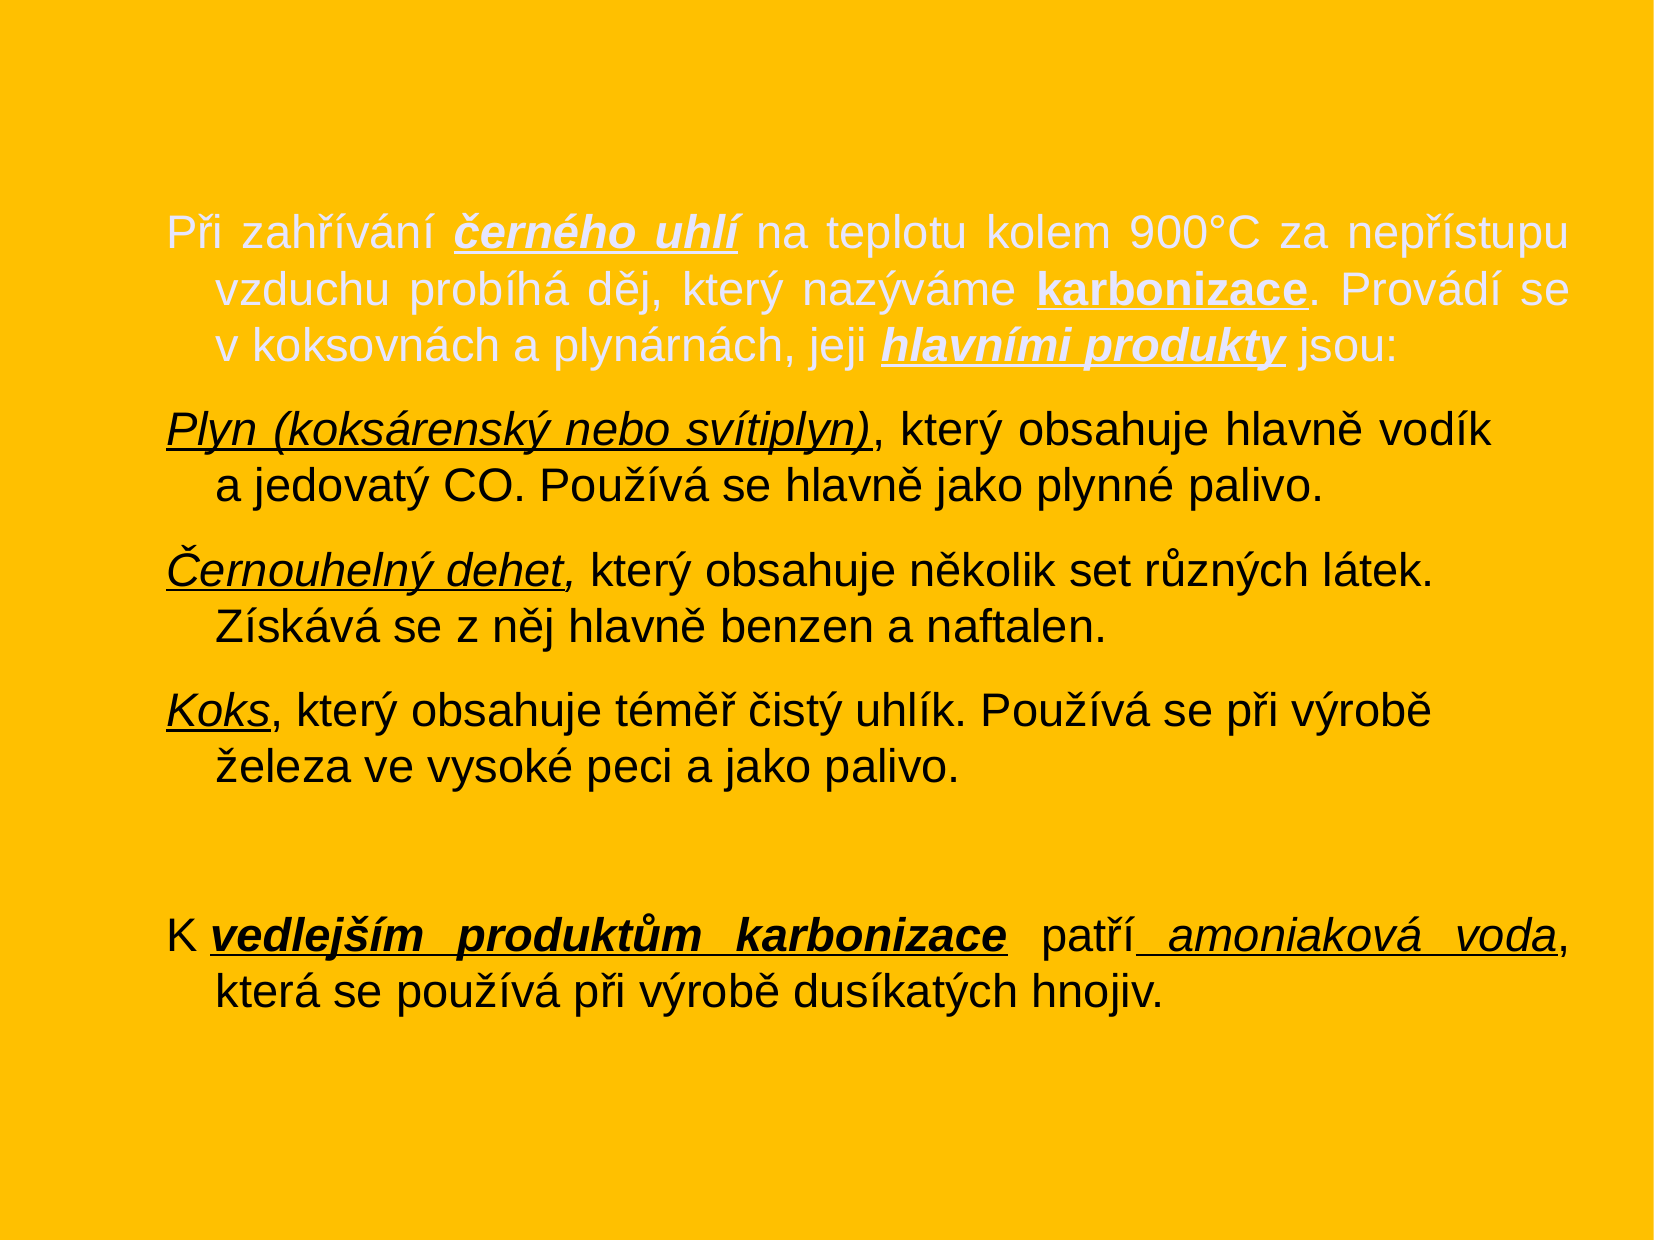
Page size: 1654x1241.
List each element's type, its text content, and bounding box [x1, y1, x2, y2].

list Při zahřívání černého uhlí na teplotu kolem 900°C za nepřístupu vzduchu probíhá děj, který nazýváme karbonizace. Provádí se v koksovnách a plynárnách, jeji hlavními produkty jsou: Plyn (koksárenský nebo svítiplyn), který obsahuje hlavně vodík a jedovatý CO. Používá se hlavně jako plynné palivo. Černouhelný dehet, který obsahuje několik set různých látek. Získává se z něj hlavně benzen a naftalen. Koks, který obsahuje téměř čistý uhlík. Používá se při výrobě železa ve vysoké peci a jako palivo. K vedlejším produktům karbonizace patří amoniaková voda, která se používá při výrobě dusíkatých hnojiv. [82, 201, 1571, 1110]
